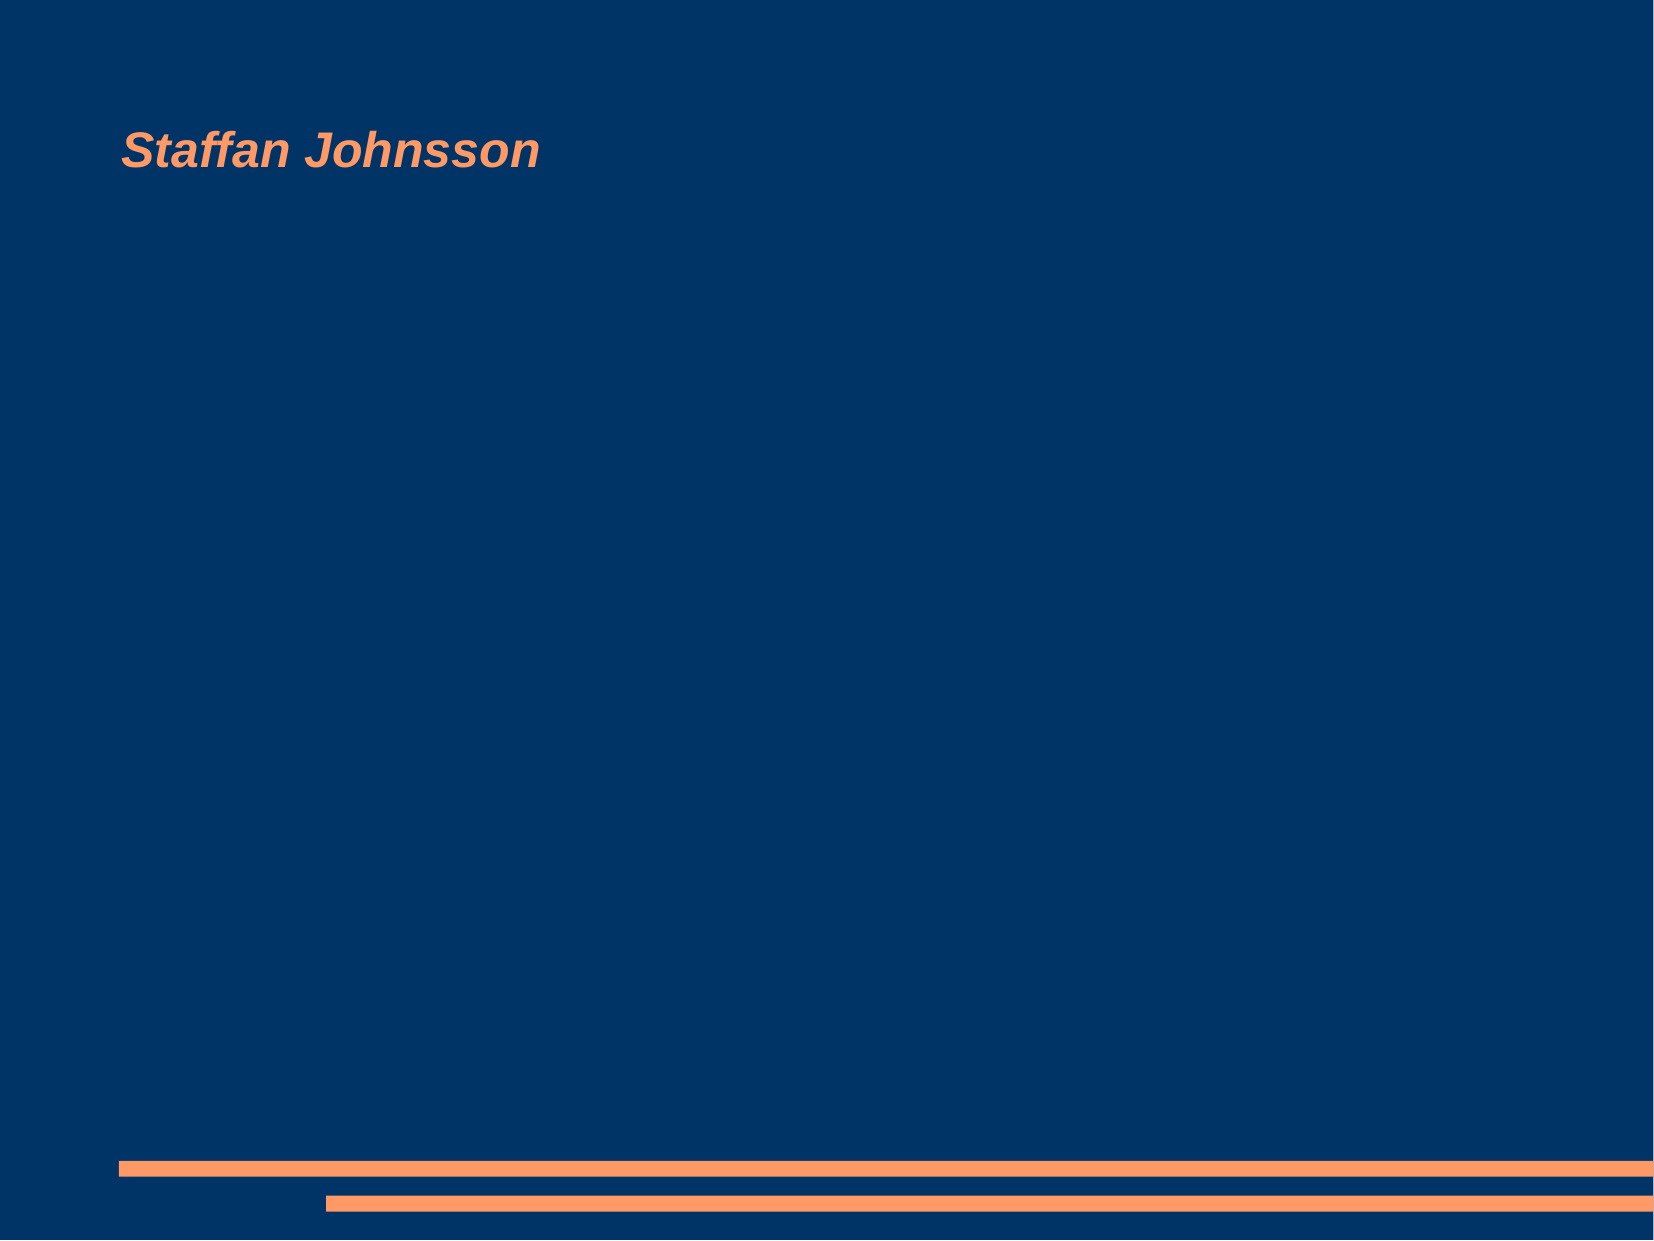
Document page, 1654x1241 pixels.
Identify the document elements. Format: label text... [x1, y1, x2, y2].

title Staffan Johnsson [121, 46, 1534, 254]
